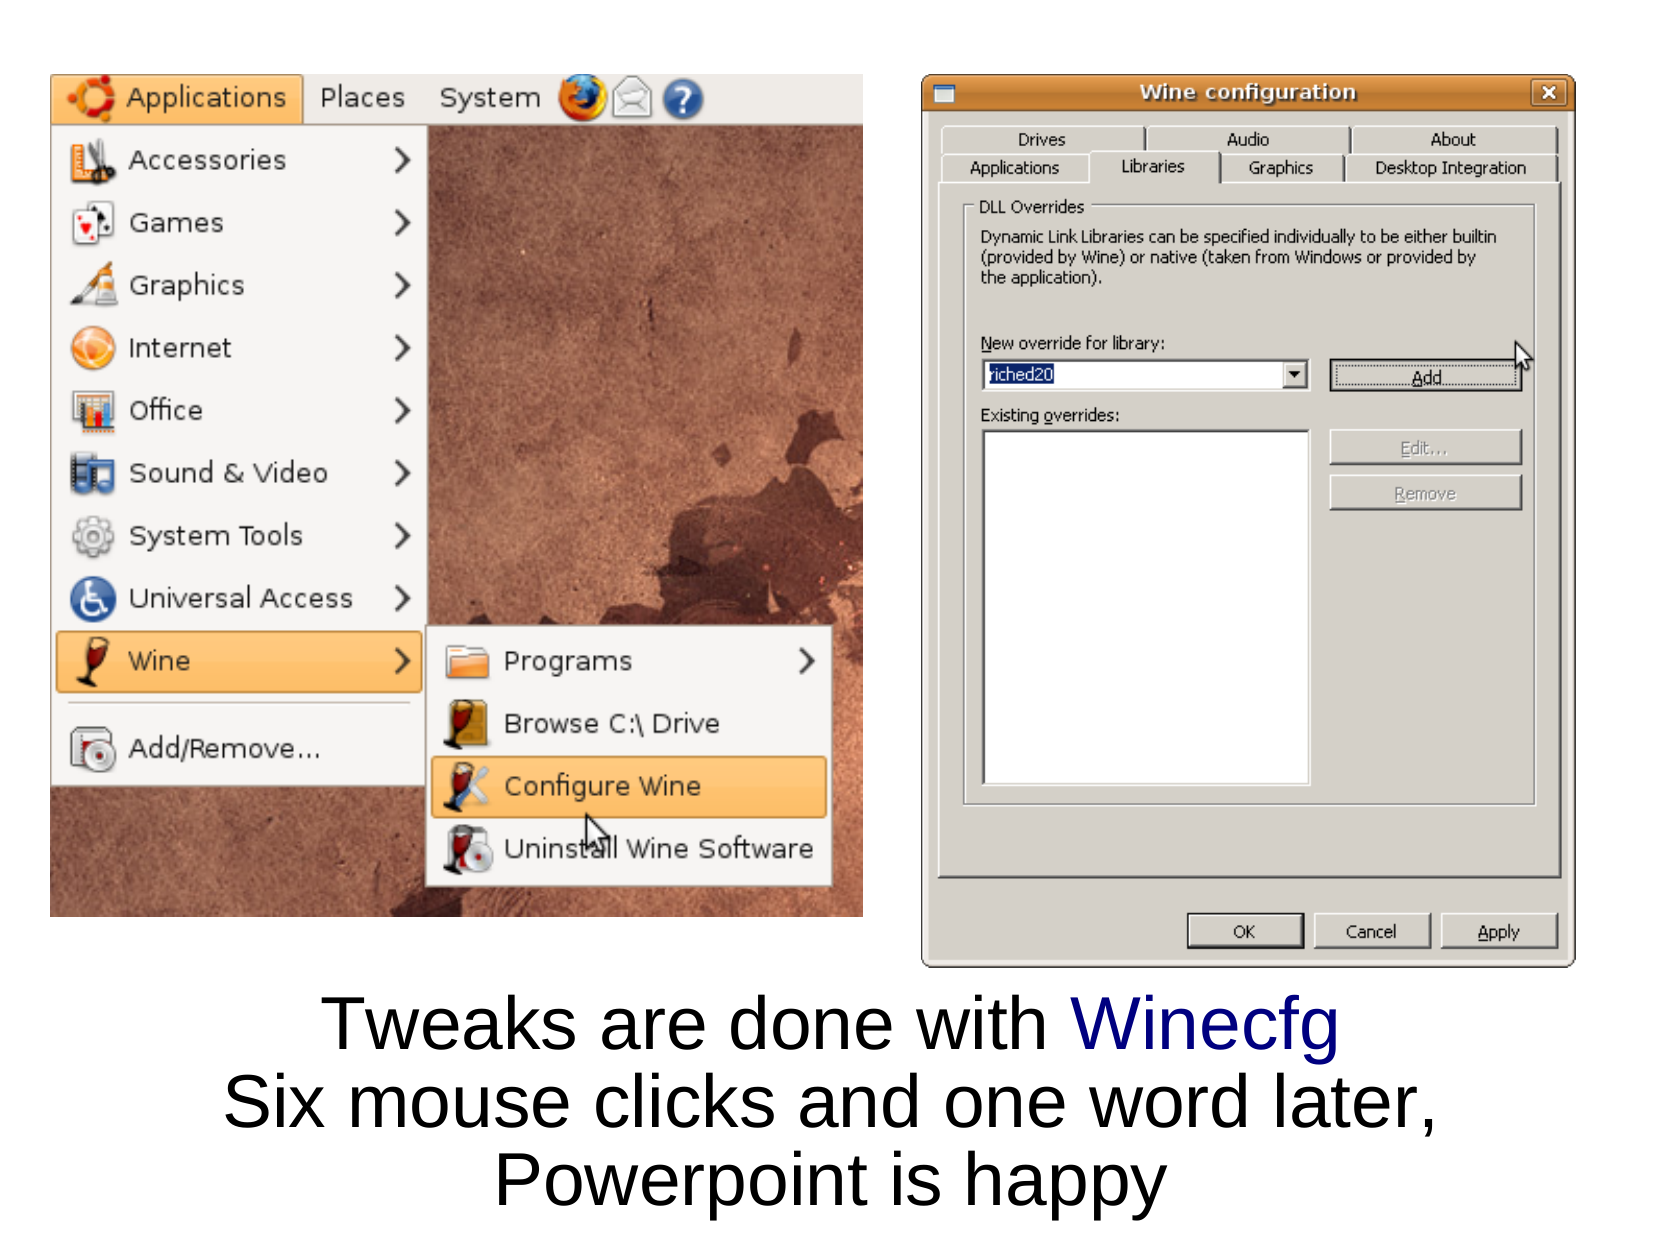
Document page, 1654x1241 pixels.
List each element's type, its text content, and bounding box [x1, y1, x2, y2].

picture [50, 74, 863, 917]
title Tweaks are done with Winecfg Six mouse clicks and one word later, Powerpoint is happy [86, 977, 1575, 1231]
picture [921, 74, 1576, 968]
